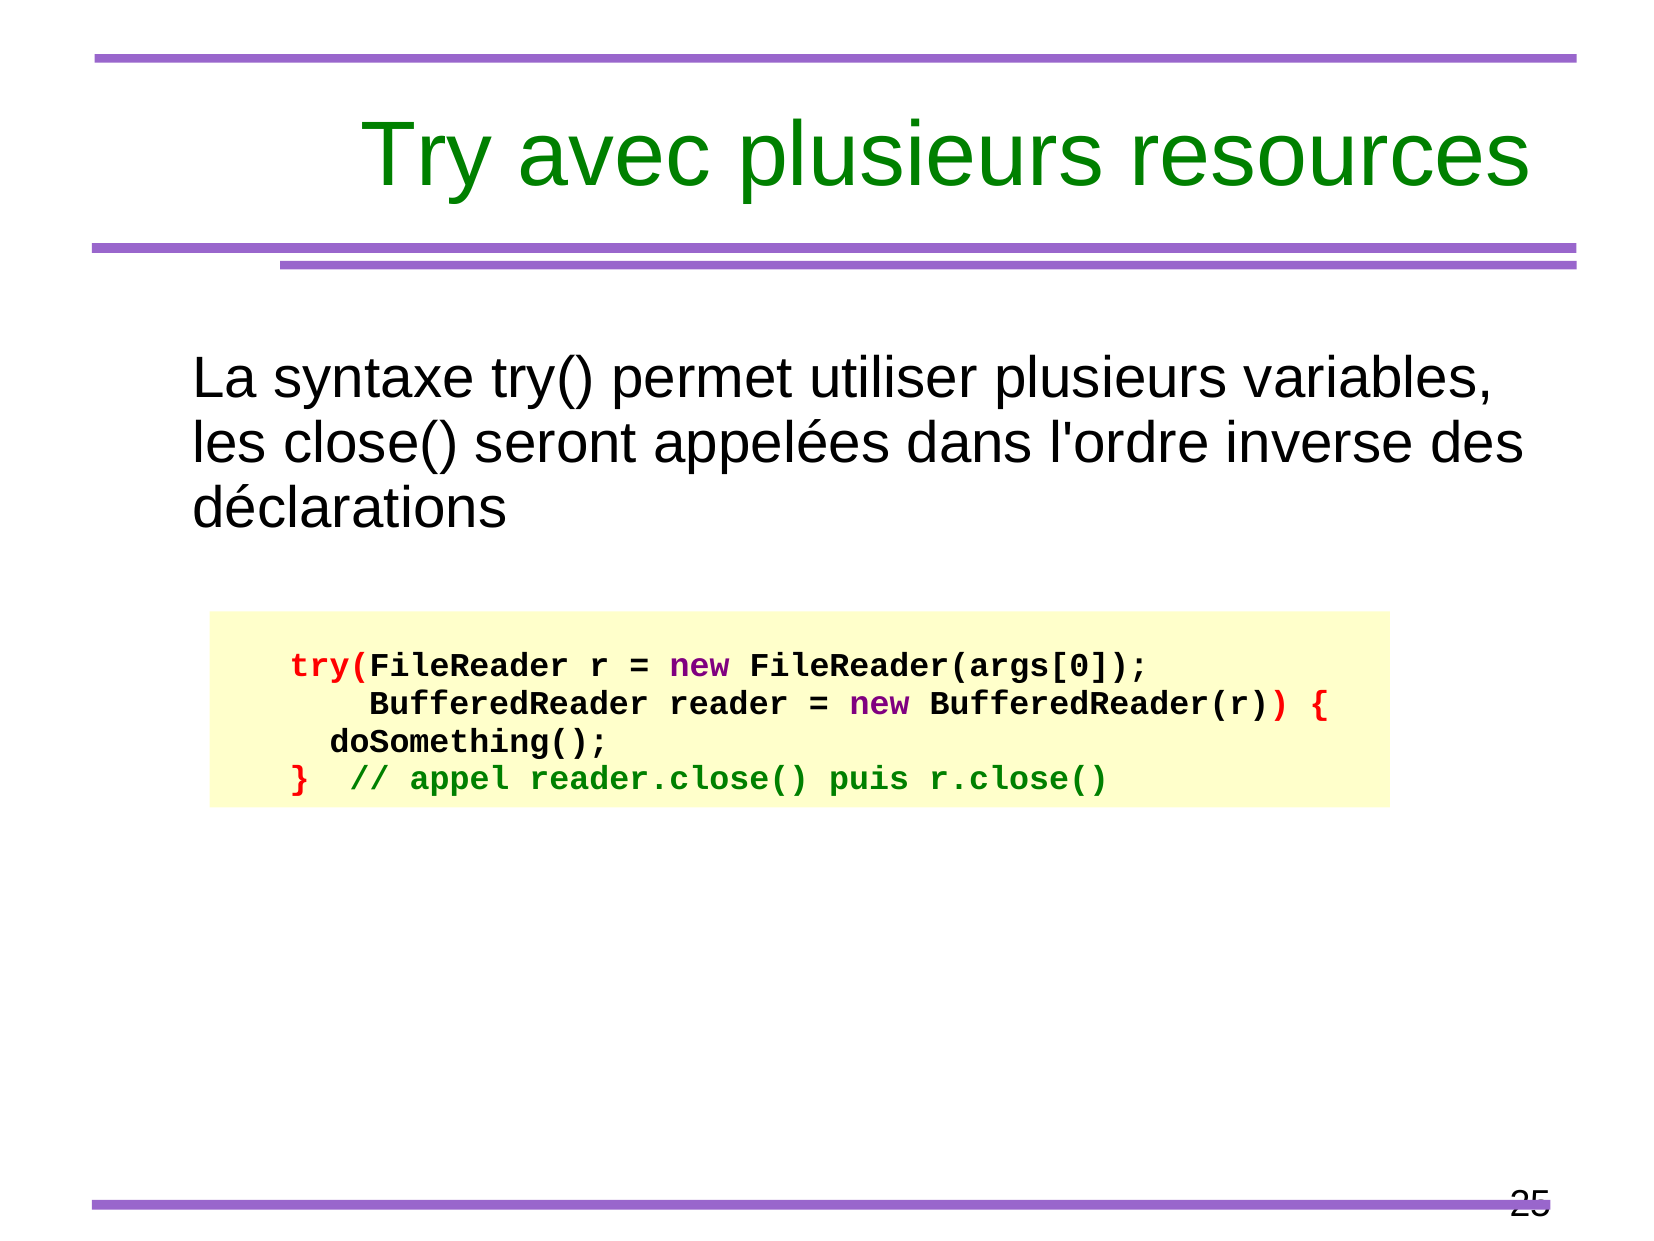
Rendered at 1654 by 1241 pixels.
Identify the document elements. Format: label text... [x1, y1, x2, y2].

list La syntaxe try() permet utiliser plusieurs variables, les close() seront appelées dans l'ordre inverse des déclarations [121, 344, 1534, 554]
text_box try(FileReader r = new FileReader(args[0]); BufferedReader reader = new BufferedReader(r)) { doSomething(); } // appel reader.close() puis r.close() [209, 611, 1390, 808]
title Try avec plusieurs resources [121, 49, 1534, 257]
